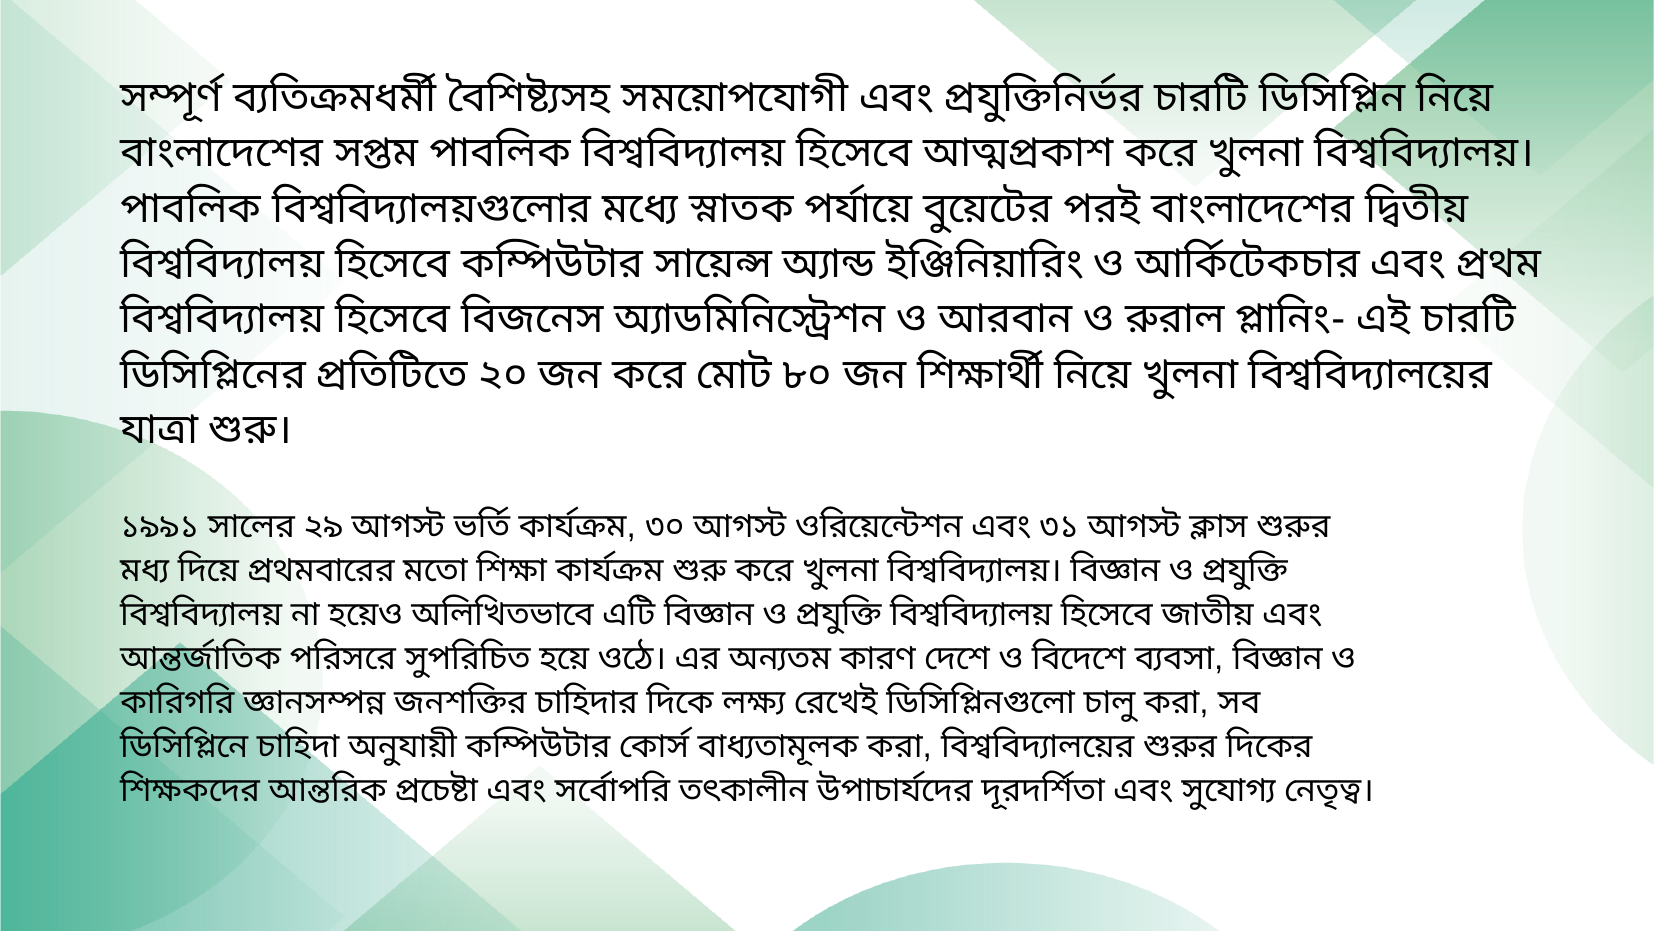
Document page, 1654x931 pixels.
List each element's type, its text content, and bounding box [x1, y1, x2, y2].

text_box সম্পূর্ণ ব্যতিক্রমধর্মী বৈশিষ্ট্যসহ সময়োপযোগী এবং প্রযুক্তিনির্ভর চারটি ডিসিপ্লিন নিয়ে বাংলাদেশের সপ্তম পাবলিক বিশ্ববিদ্যালয় হিসেবে আত্মপ্রকাশ করে খুলনা বিশ্ববিদ্যালয়। পাবলিক বিশ্ববিদ্যালয়গুলোর মধ্যে স্নাতক পর্যায়ে বুয়েটের পরই বাংলাদেশের দ্বিতীয় বিশ্ববিদ্যালয় হিসেবে কম্পিউটার সায়েন্স অ্যান্ড ইঞ্জিনিয়ারিং ও আর্কিটেকচার এবং প্রথম বিশ্ববিদ্যালয় হিসেবে বিজনেস অ্যাডমিনিস্ট্রেশন ও আরবান ও রুরাল প্লানিং- এই চারটি ডিসিপ্লিনের প্রতিটিতে ২০ জন করে মোট ৮০ জন শিক্ষার্থী নিয়ে খুলনা বিশ্ববিদ্যালয়ের যাত্রা শুরু। ১৯৯১ সালের ২৯ আগস্ট ভর্তি কার্যক্রম, ৩০ আগস্ট ওরিয়েন্টেশন এবং ৩১ আগস্ট ক্লাস শুরুর মধ্য দিয়ে প্রথমবারের মতো শিক্ষা কার্যক্রম শুরু করে খুলনা বিশ্ববিদ্যালয়। বিজ্ঞান ও প্রযুক্তি বিশ্ববিদ্যালয় না হয়েও অলিখিতভাবে এটি বিজ্ঞান ও প্রযুক্তি বিশ্ববিদ্যালয় হিসেবে জাতীয় এবং আন্তর্জাতিক পরিসরে সুপরিচিত হয়ে ওঠে। এর অন্যতম কারণ দেশে ও বিদেশে ব্যবসা, বিজ্ঞান ও কারিগরি জ্ঞানসম্পন্ন জনশক্তির চাহিদার দিকে লক্ষ্য রেখেই ডিসিপ্লিনগুলো চালু করা, সব ডিসিপ্লিনে চাহিদা অনুযায়ী কম্পিউটার কোর্স বাধ্যতামূলক করা, বিশ্ববিদ্যালয়ের শুরুর দিকের শিক্ষকদের আন্তরিক প্রচেষ্টা এবং সর্বোপরি তৎকালীন উপাচার্যদের দূরদর্শিতা এবং সুযোগ্য নেতৃত্ব। [105, 66, 1576, 873]
picture [0, 0, 1654, 931]
